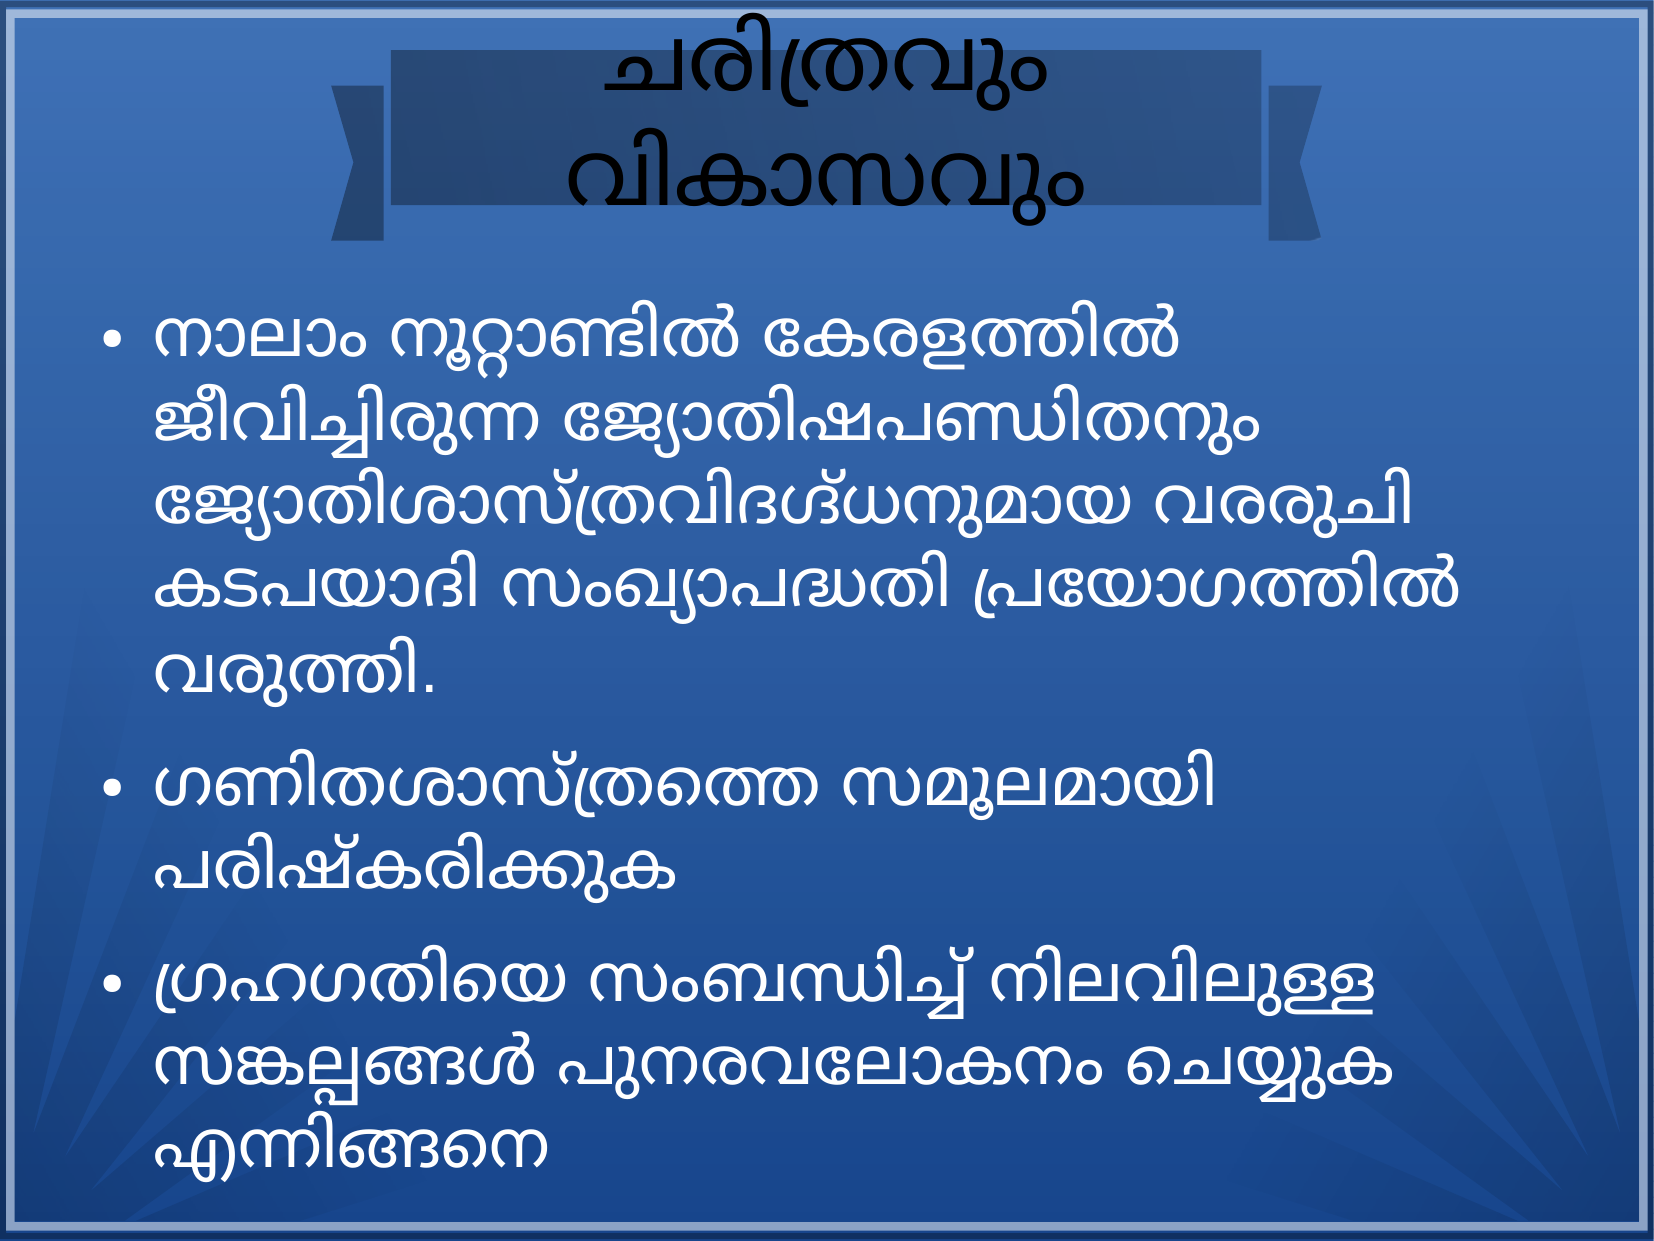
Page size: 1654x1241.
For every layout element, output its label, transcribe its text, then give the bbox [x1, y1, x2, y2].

title ചരിത്രവും വികാസവും [389, 47, 1264, 205]
list നാലാം നൂറ്റാണ്ടിൽ കേരളത്തിൽ ജീവിച്ചിരുന്ന ജ്യോതിഷപണ്ഡിതനും ജ്യോതിശാസ്ത്രവിദഗ്ദ്ധനുമായ വരരുചി കടപയാദി സംഖ്യാപദ്ധതി പ്രയോഗത്തിൽ വരുത്തി. ഗണിതശാസ്ത്രത്തെ സമൂലമായി പരിഷ്കരിക്കുക ഗ്രഹഗതിയെ സം‌ബന്ധിച്ച് നിലവിലുള്ള സങ്കല്പങ്ങൾ പുനരവലോകനം ചെയ്യുക എന്നിങ്ങനെ [82, 299, 1571, 1241]
